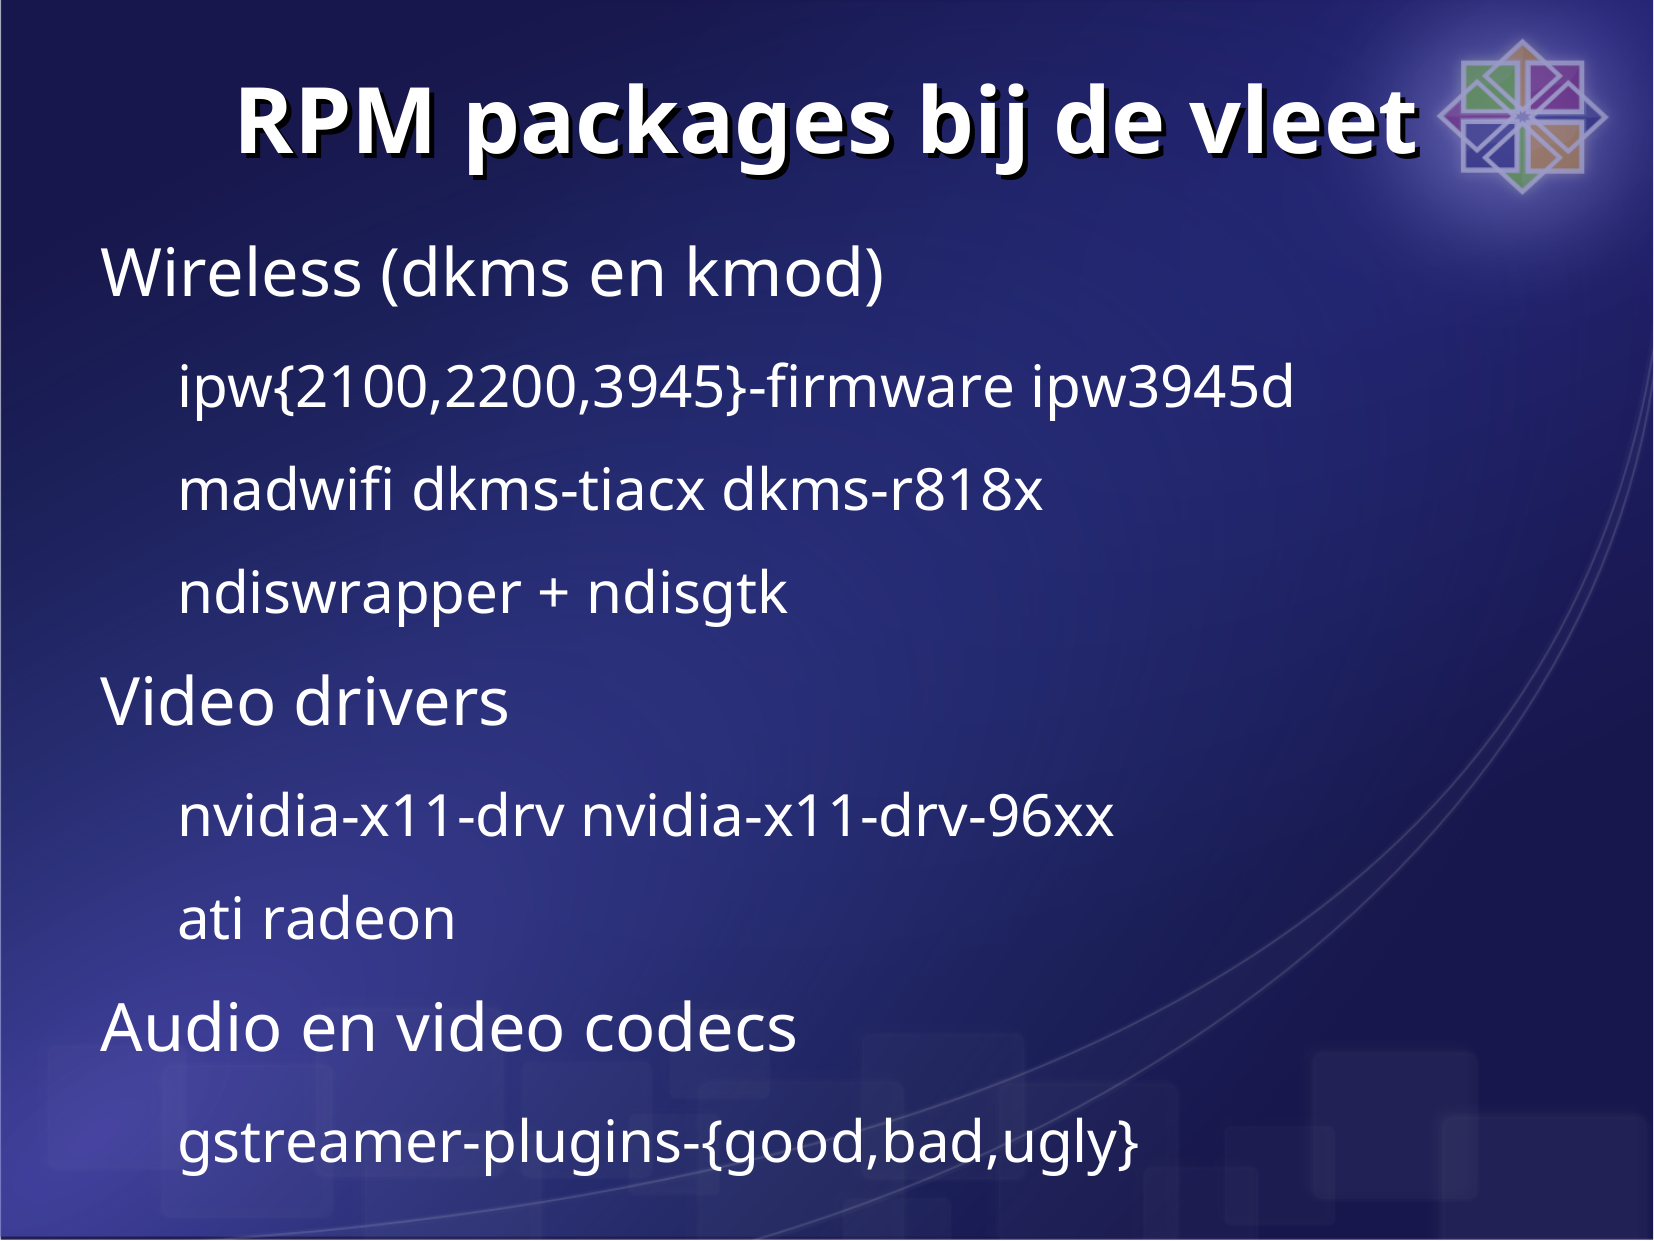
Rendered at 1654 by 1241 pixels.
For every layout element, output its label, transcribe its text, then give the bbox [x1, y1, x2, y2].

picture [0, 0, 1654, 1241]
list Wireless (dkms en kmod) ipw{2100,2200,3945}-firmware ipw3945d madwifi dkms-tiacx dkms-r818x ndiswrapper + ndisgtk Video drivers nvidia-x11-drv nvidia-x11-drv-96xx ati radeon Audio en video codecs gstreamer-plugins-{good,bad,ugly} [82, 225, 1571, 1186]
title RPM packages bij de vleet [82, 56, 1571, 181]
